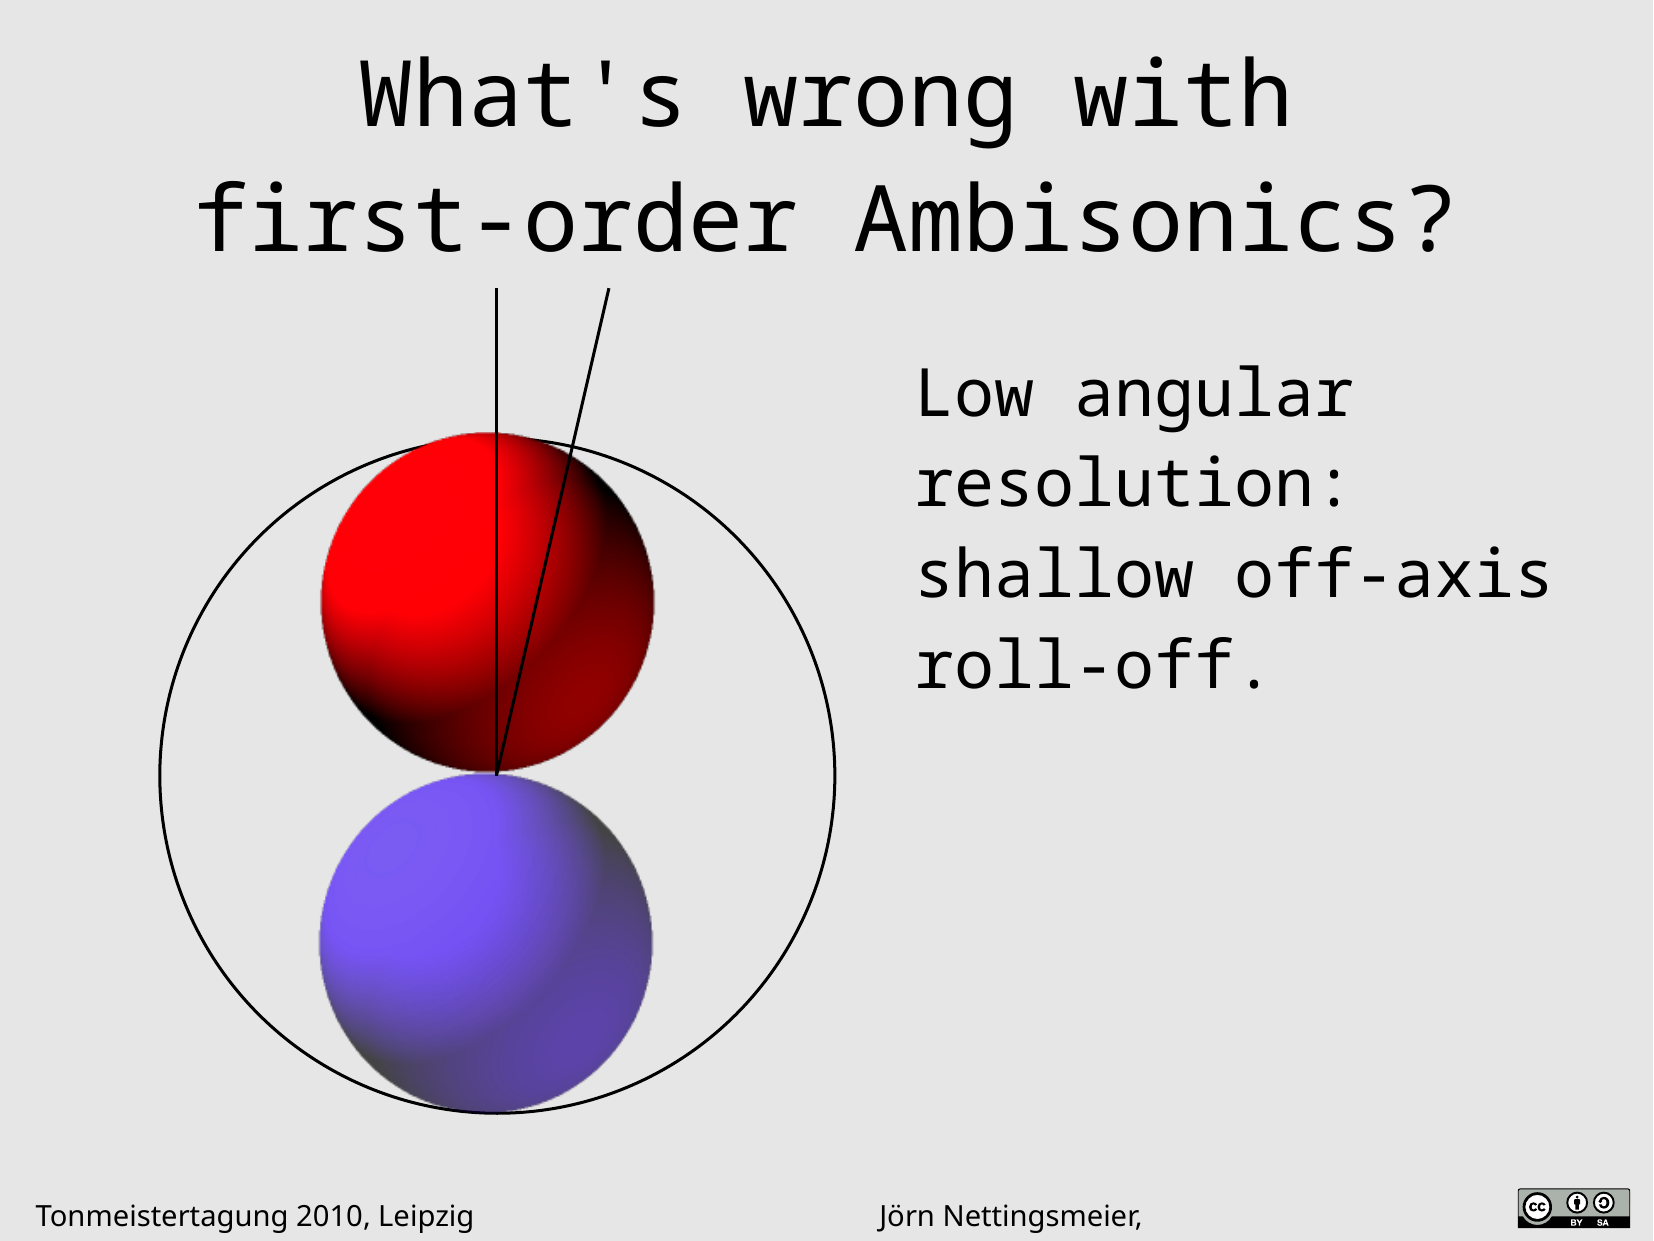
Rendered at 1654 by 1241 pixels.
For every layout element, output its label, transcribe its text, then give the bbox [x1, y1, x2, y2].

picture [155, 432, 831, 1121]
title What's wrong with first-order Ambisonics? [82, 45, 1571, 261]
text_box Low angular resolution: shallow off-axis roll-off. [900, 337, 1576, 664]
picture [498, 432, 573, 757]
